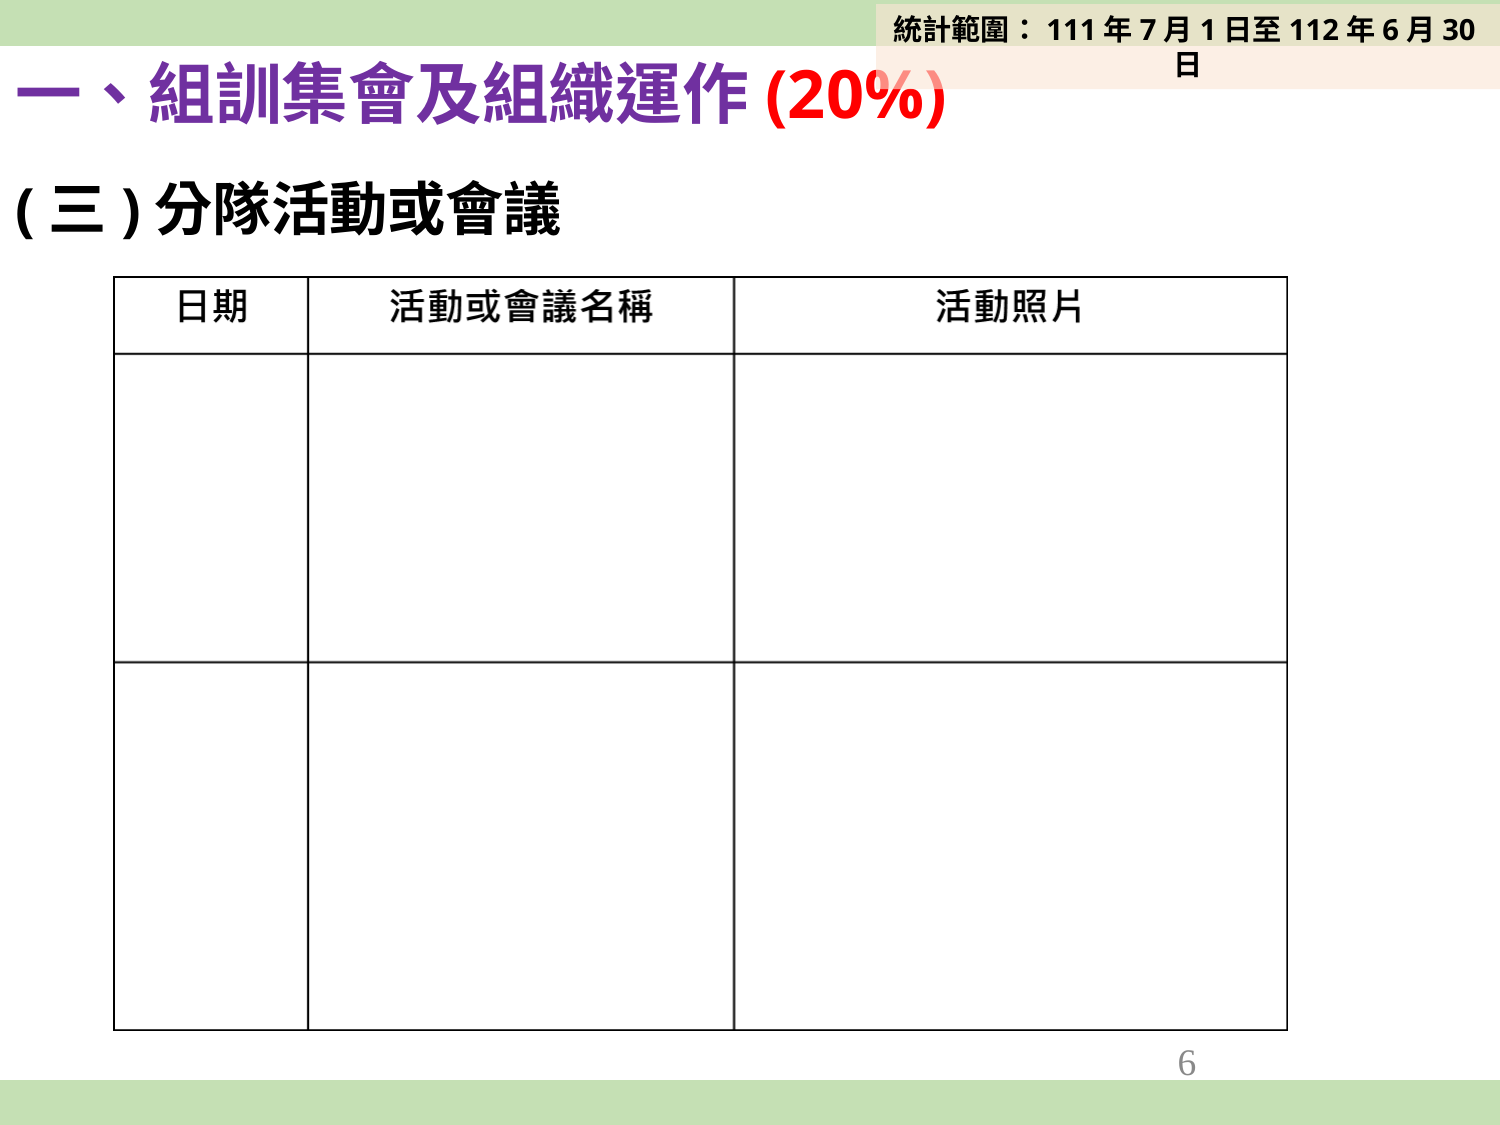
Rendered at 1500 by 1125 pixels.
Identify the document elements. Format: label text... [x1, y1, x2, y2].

text_box 6 [1162, 1030, 1500, 1091]
text_box 一、組訓集會及組織運作(20%) [0, 53, 1062, 161]
picture [113, 273, 1288, 1031]
text_box 統計範圍：111年7月1日至112年6月30日 [876, 4, 1500, 89]
text_box (三)分隊活動或會議 [0, 164, 814, 251]
